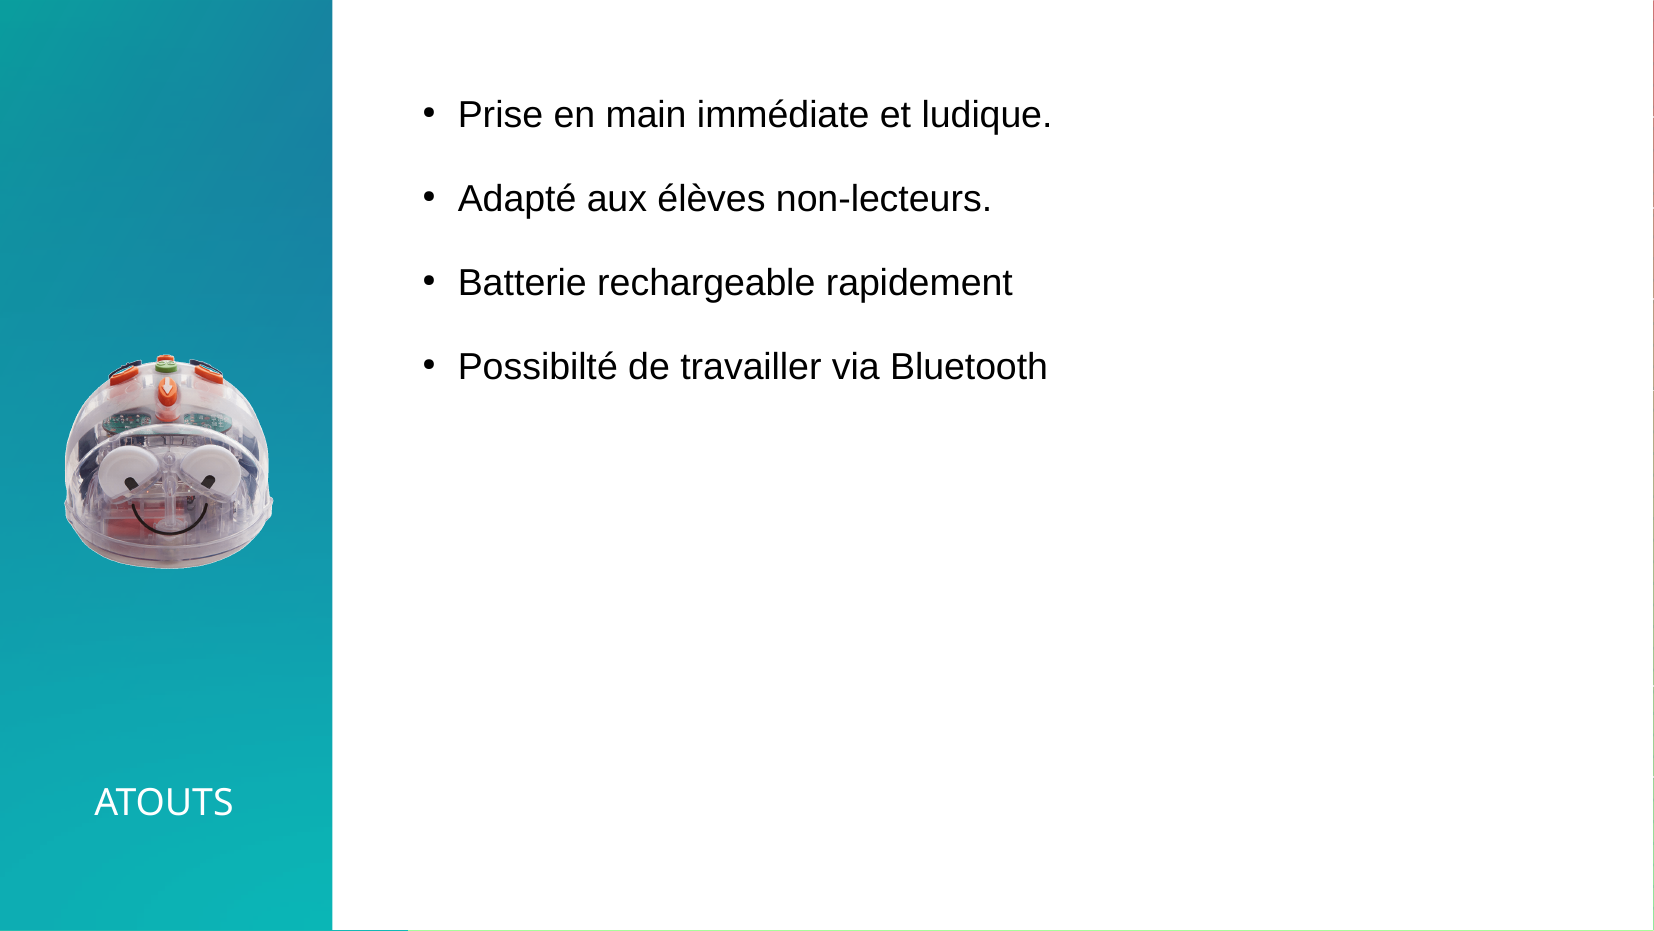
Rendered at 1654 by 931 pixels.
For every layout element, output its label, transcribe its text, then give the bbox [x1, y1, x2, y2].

text_box ATOUTS [0, 770, 328, 831]
table_cell [1220, 209, 1654, 298]
table_cell [1220, 300, 1654, 390]
table_cell [1185, 687, 1654, 776]
text_box Prise en main immédiate et ludique. Adapté aux élèves non-lecteurs. Batterie rechargeable rapidement Possibilté de travailler via Bluetooth [407, 85, 1220, 563]
picture [32, 330, 303, 600]
table_cell [1185, 391, 1654, 685]
table_header [1220, 118, 1654, 207]
text_box [0, 0, 1653, 931]
